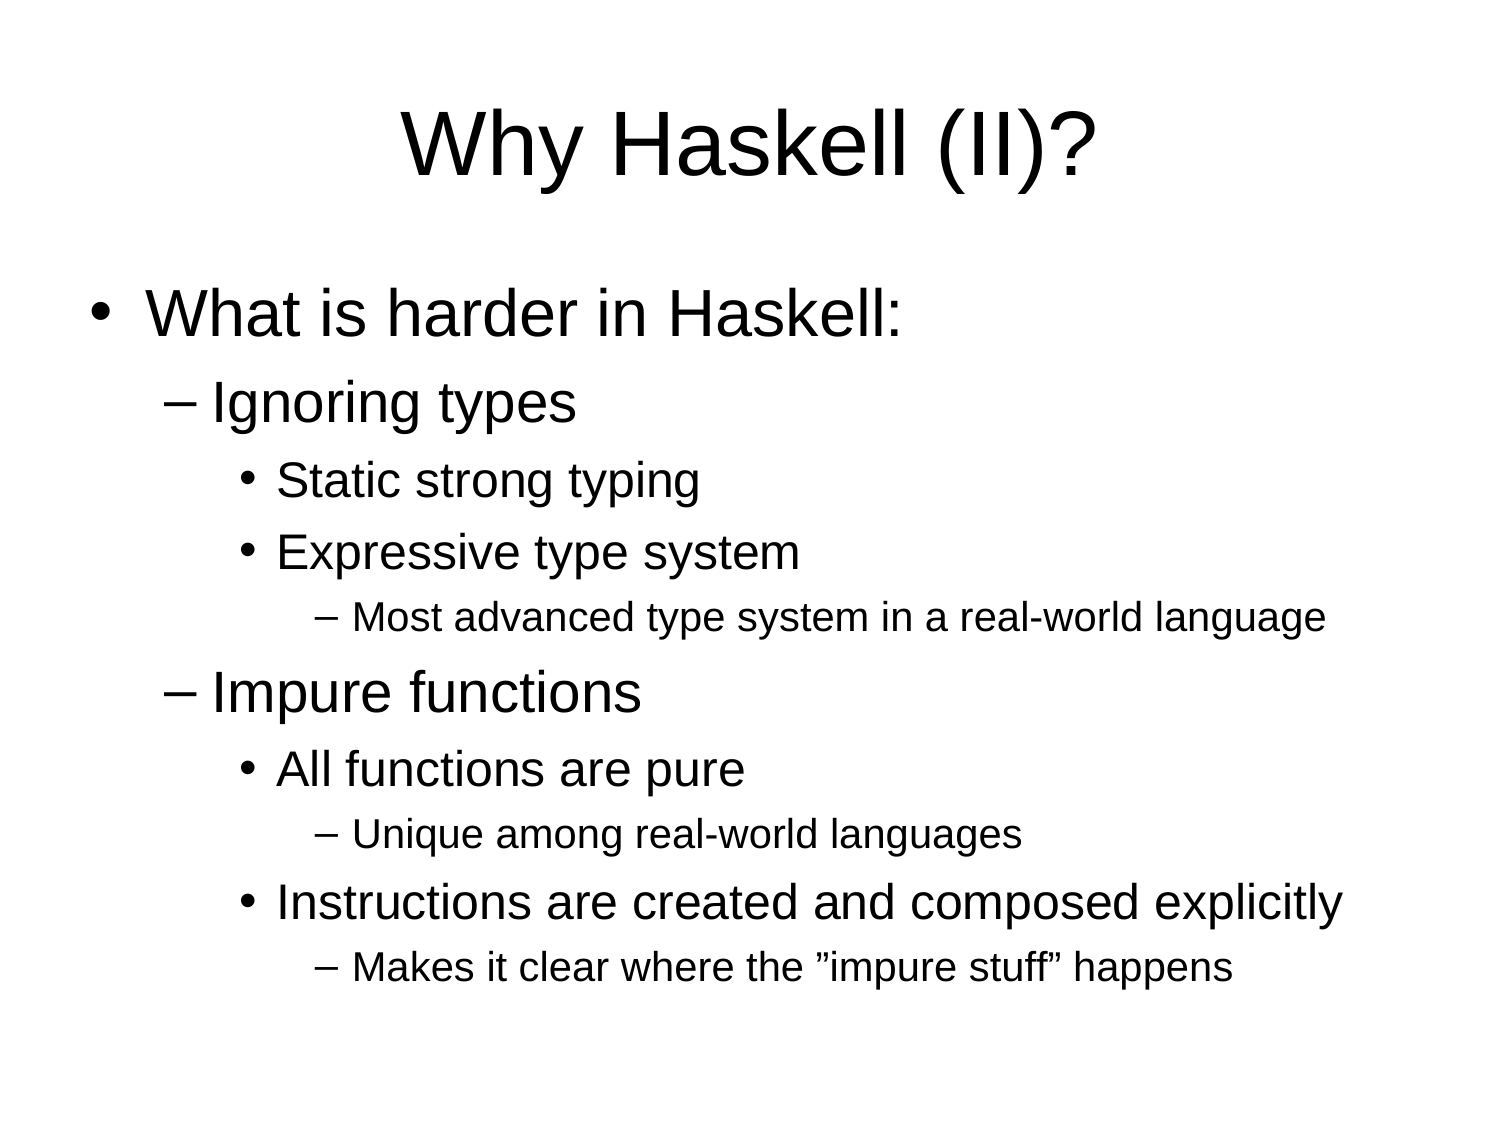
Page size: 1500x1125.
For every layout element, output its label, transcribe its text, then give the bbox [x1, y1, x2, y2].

list What is harder in Haskell: Ignoring types Static strong typing Expressive type system Most advanced type system in a real-world language Impure functions All functions are pure Unique among real-world languages Instructions are created and composed explicitly Makes it clear where the ”impure stuff” happens [75, 262, 1426, 1005]
title Why Haskell (II)? [75, 45, 1426, 233]
